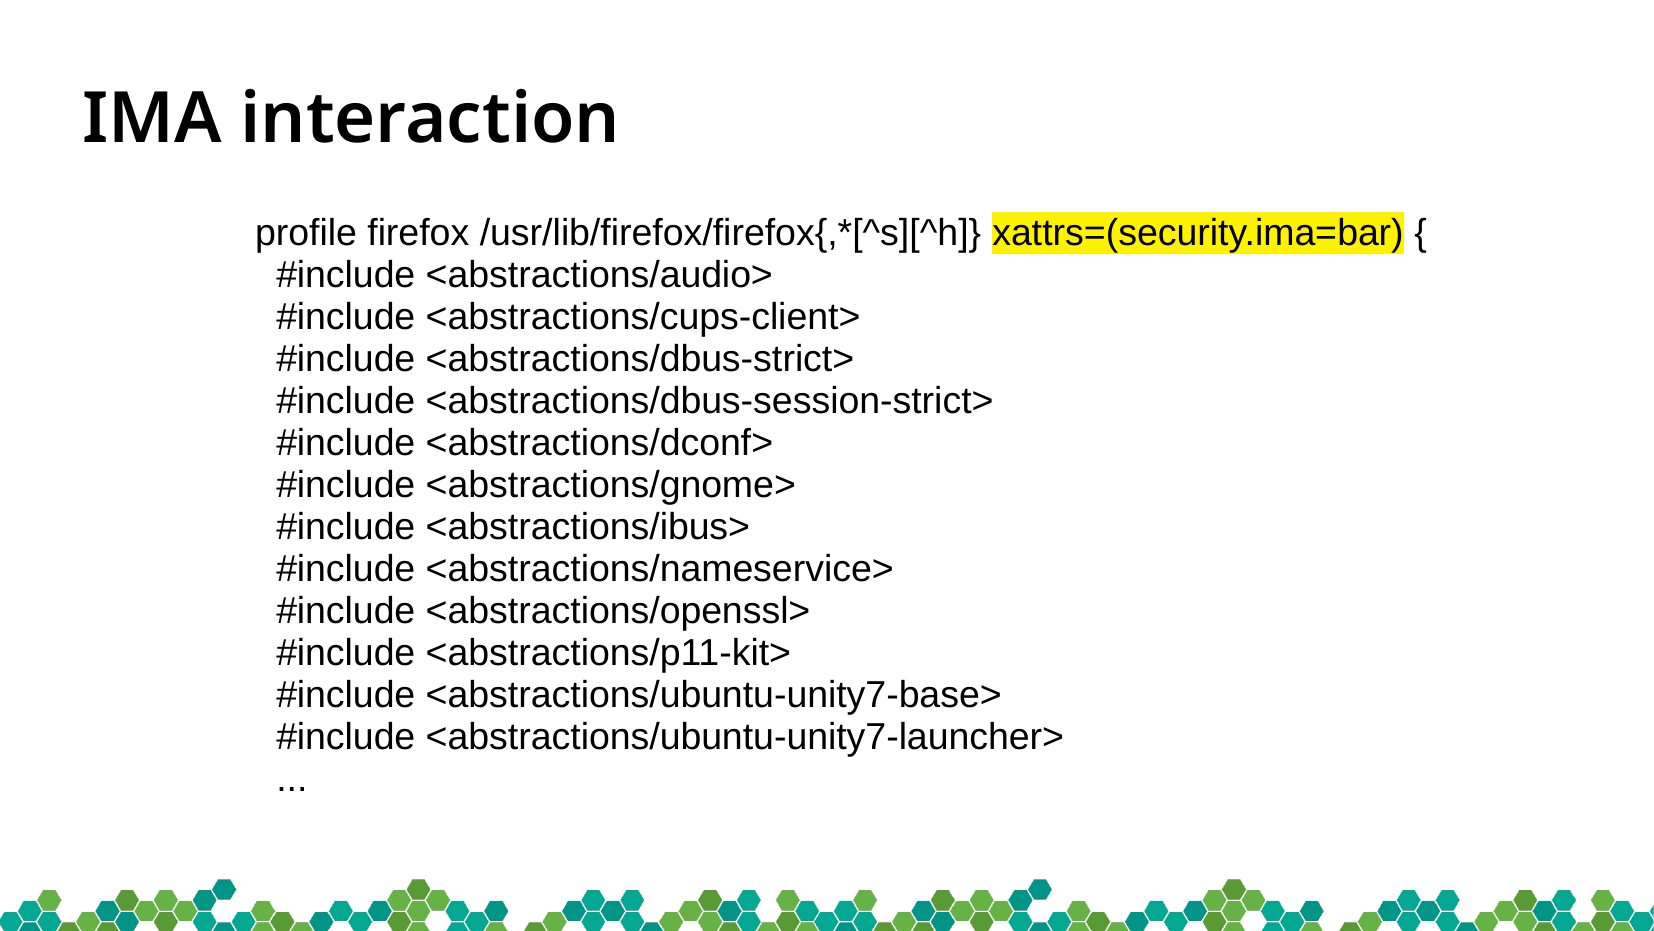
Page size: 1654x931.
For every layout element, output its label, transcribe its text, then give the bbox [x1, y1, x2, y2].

title IMA interaction [82, 37, 1571, 193]
text_box profile firefox /usr/lib/firefox/firefox{,*[^s][^h]} xattrs=(security.ima=bar) { #include <abstractions/audio> #include <abstractions/cups-client> #include <abstractions/dbus-strict> #include <abstractions/dbus-session-strict> #include <abstractions/dconf> #include <abstractions/gnome> #include <abstractions/ibus> #include <abstractions/nameservice> #include <abstractions/openssl> #include <abstractions/p11-kit> #include <abstractions/ubuntu-unity7-base> #include <abstractions/ubuntu-unity7-launcher> ... [240, 204, 1442, 849]
picture [0, 871, 1654, 931]
